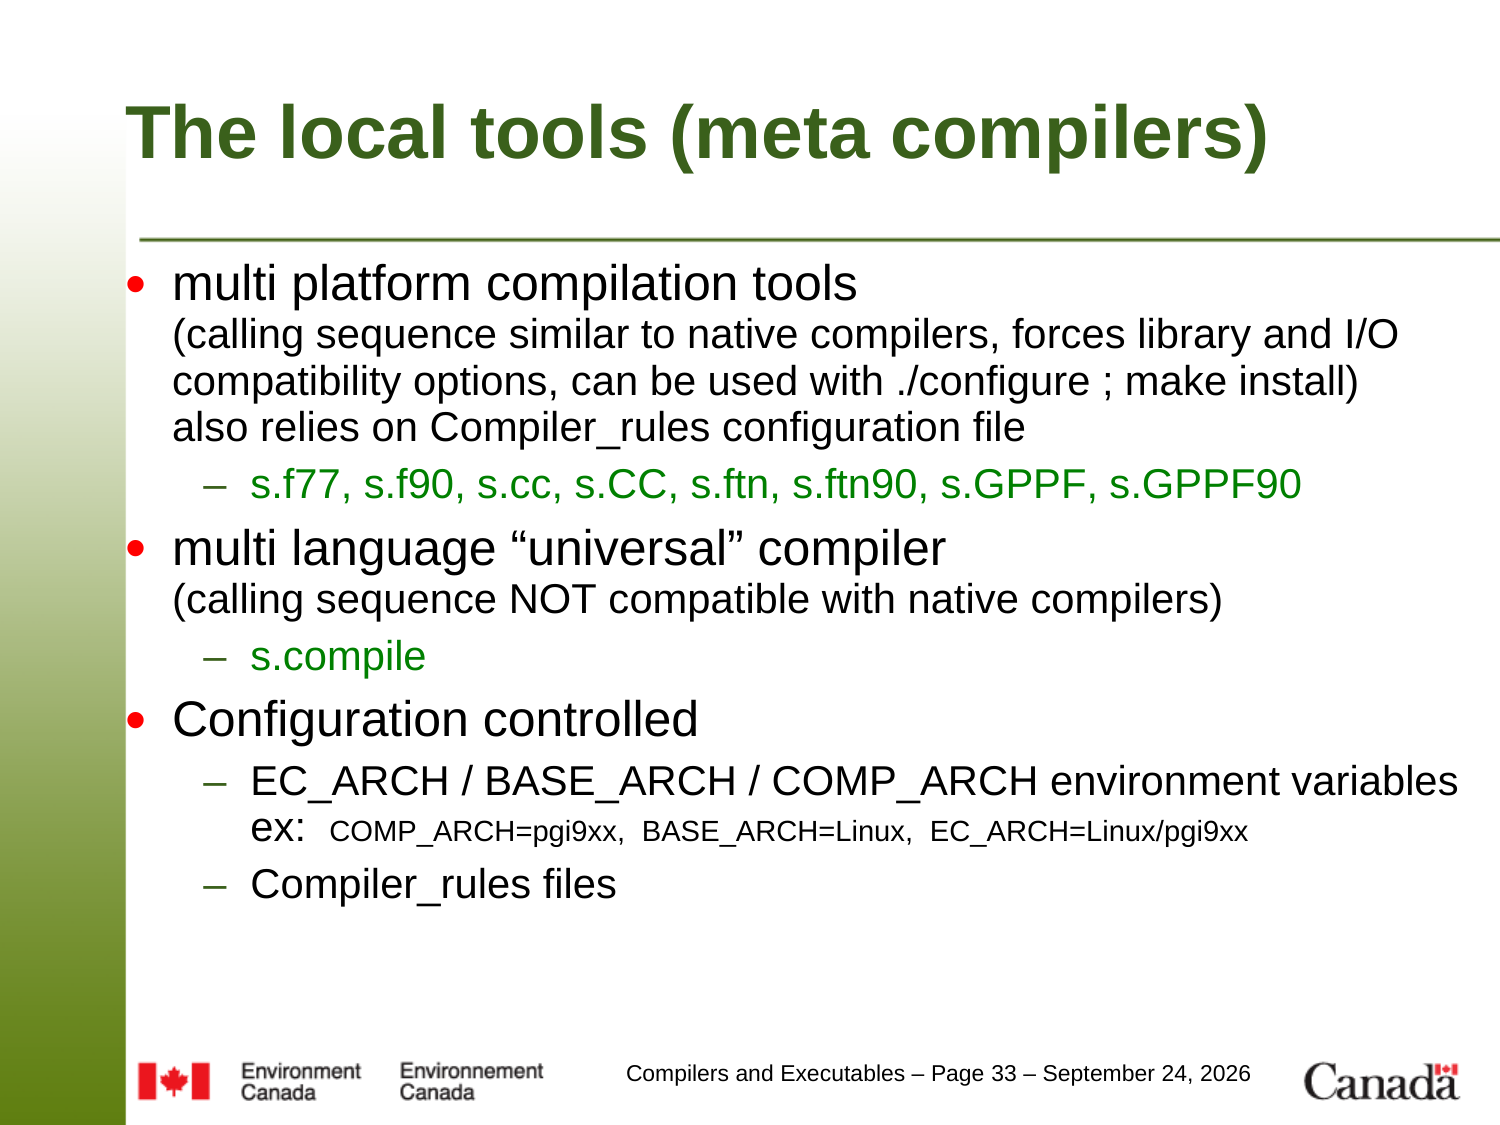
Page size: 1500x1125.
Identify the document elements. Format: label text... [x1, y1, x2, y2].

picture [0, 0, 1500, 1125]
list multi platform compilation tools (calling sequence similar to native compilers, forces library and I/O compatibility options, can be used with ./configure ; make install) also relies on Compiler_rules configuration file s.f77, s.f90, s.cc, s.CC, s.ftn, s.ftn90, s.GPPF, s.GPPF90 multi language “universal” compiler (calling sequence NOT compatible with native compilers) s.compile Configuration controlled EC_ARCH / BASE_ARCH / COMP_ARCH environment variables ex: COMP_ARCH=pgi9xx, BASE_ARCH=Linux, EC_ARCH=Linux/pgi9xx Compiler_rules files [125, 255, 1463, 1009]
title The local tools (meta compilers) [125, 52, 1463, 213]
